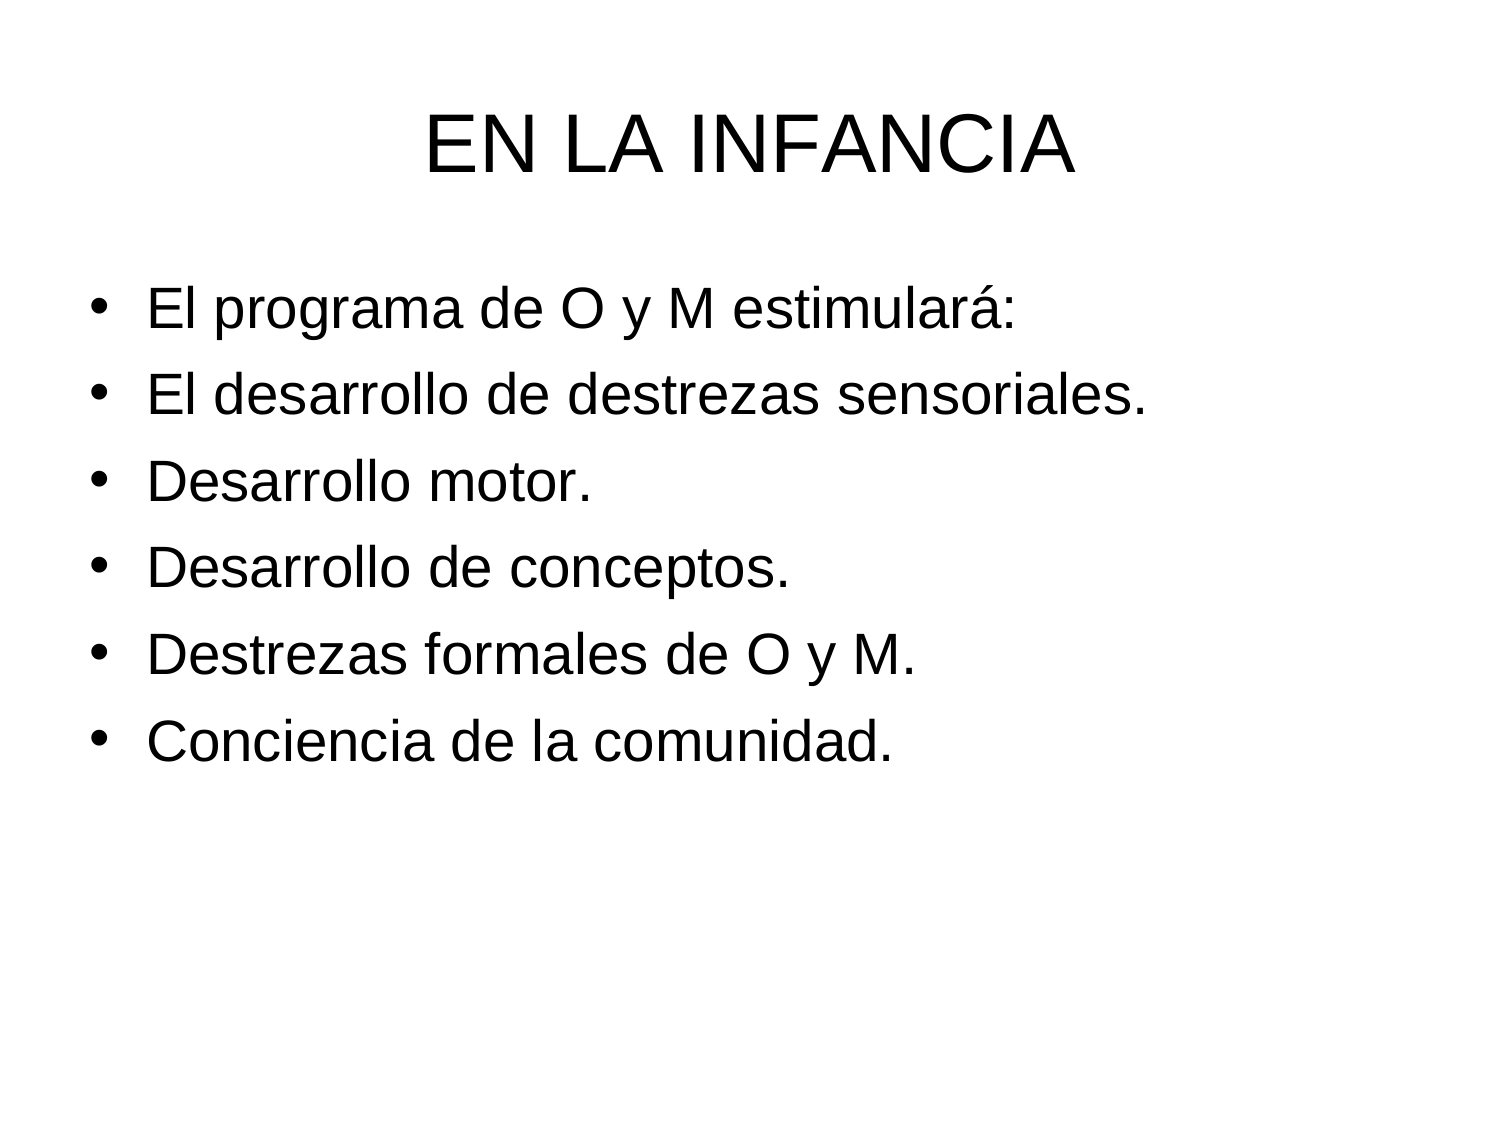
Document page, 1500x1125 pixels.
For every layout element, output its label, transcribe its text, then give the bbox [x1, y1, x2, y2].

list El programa de O y M estimulará: El desarrollo de destrezas sensoriales. Desarrollo motor. Desarrollo de conceptos. Destrezas formales de O y M. Conciencia de la comunidad. [75, 262, 1426, 1005]
title EN LA INFANCIA [75, 45, 1426, 233]
